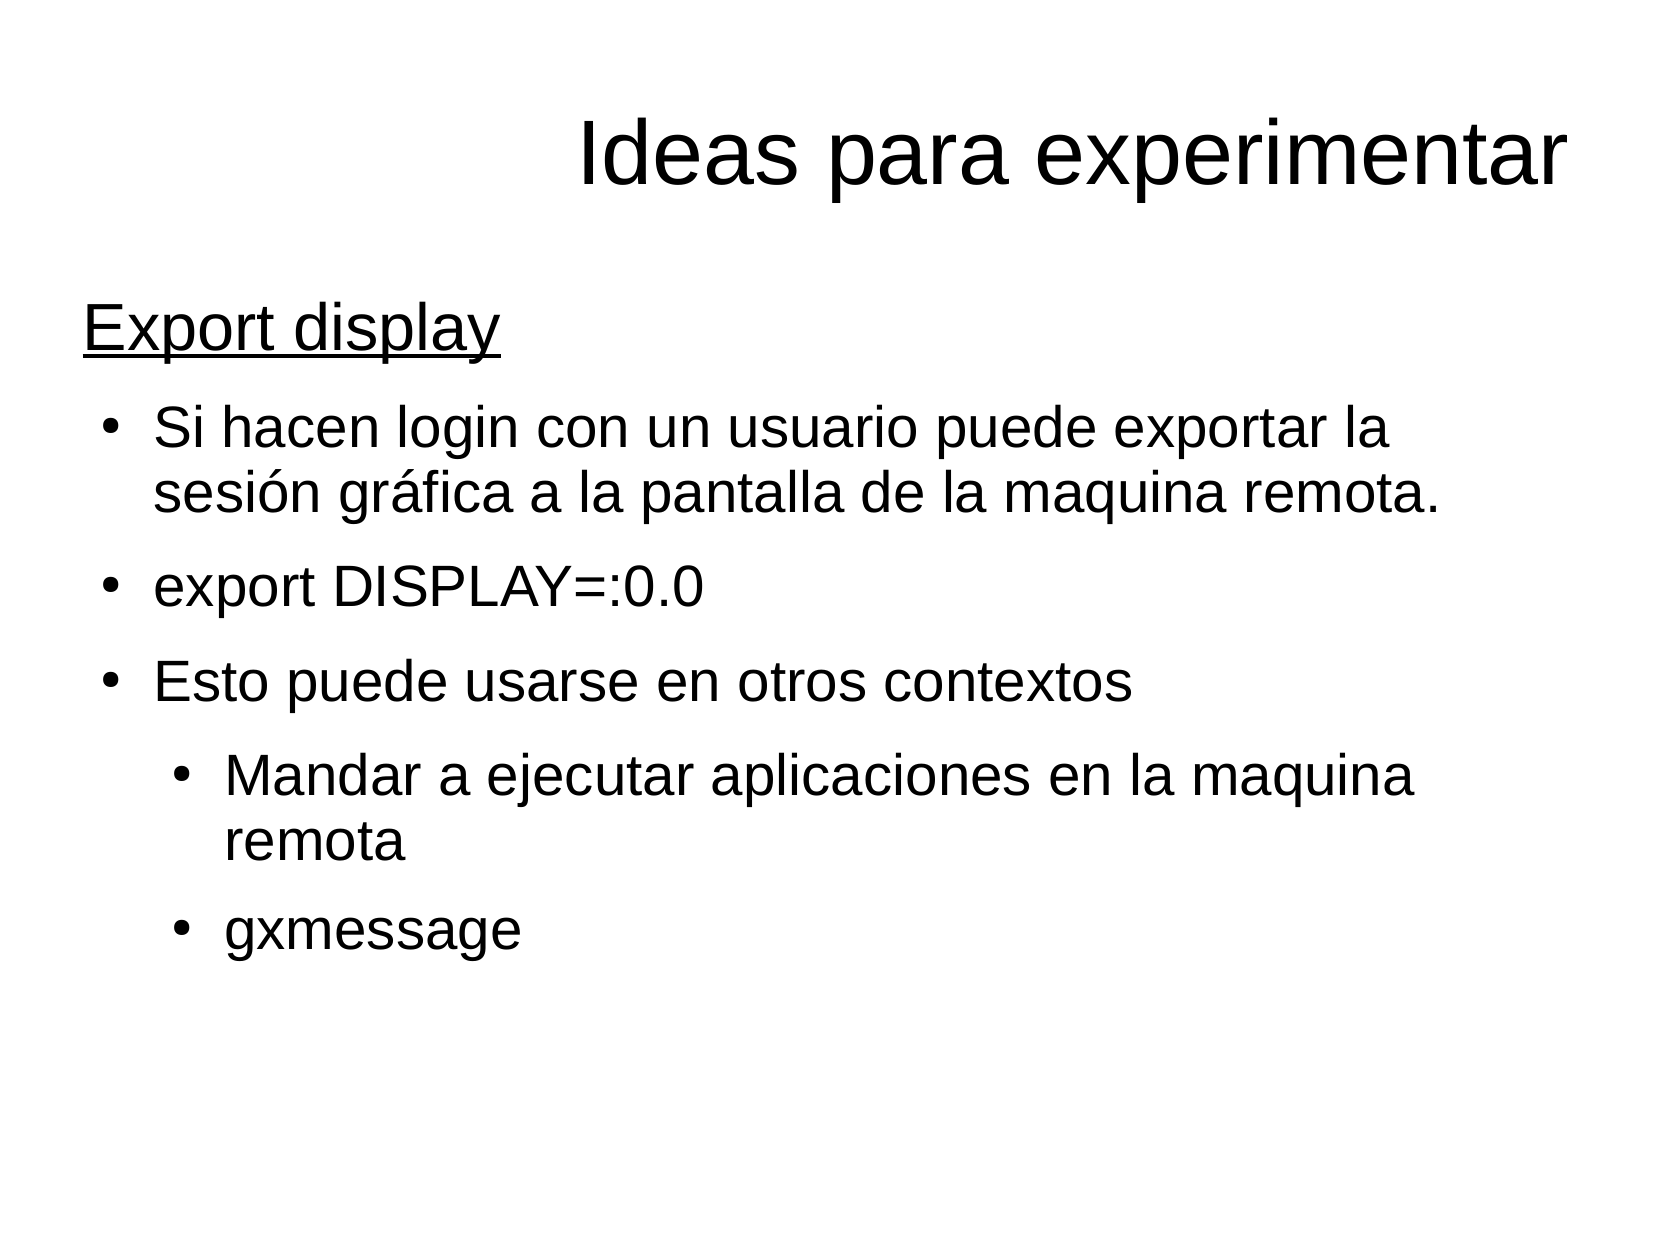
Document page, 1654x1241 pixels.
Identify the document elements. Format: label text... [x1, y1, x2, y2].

list Export display Si hacen login con un usuario puede exportar la sesión gráfica a la pantalla de la maquina remota. export DISPLAY=:0.0 Esto puede usarse en otros contextos Mandar a ejecutar aplicaciones en la maquina remota gxmessage [82, 290, 1571, 1109]
title Ideas para experimentar [82, 49, 1571, 257]
